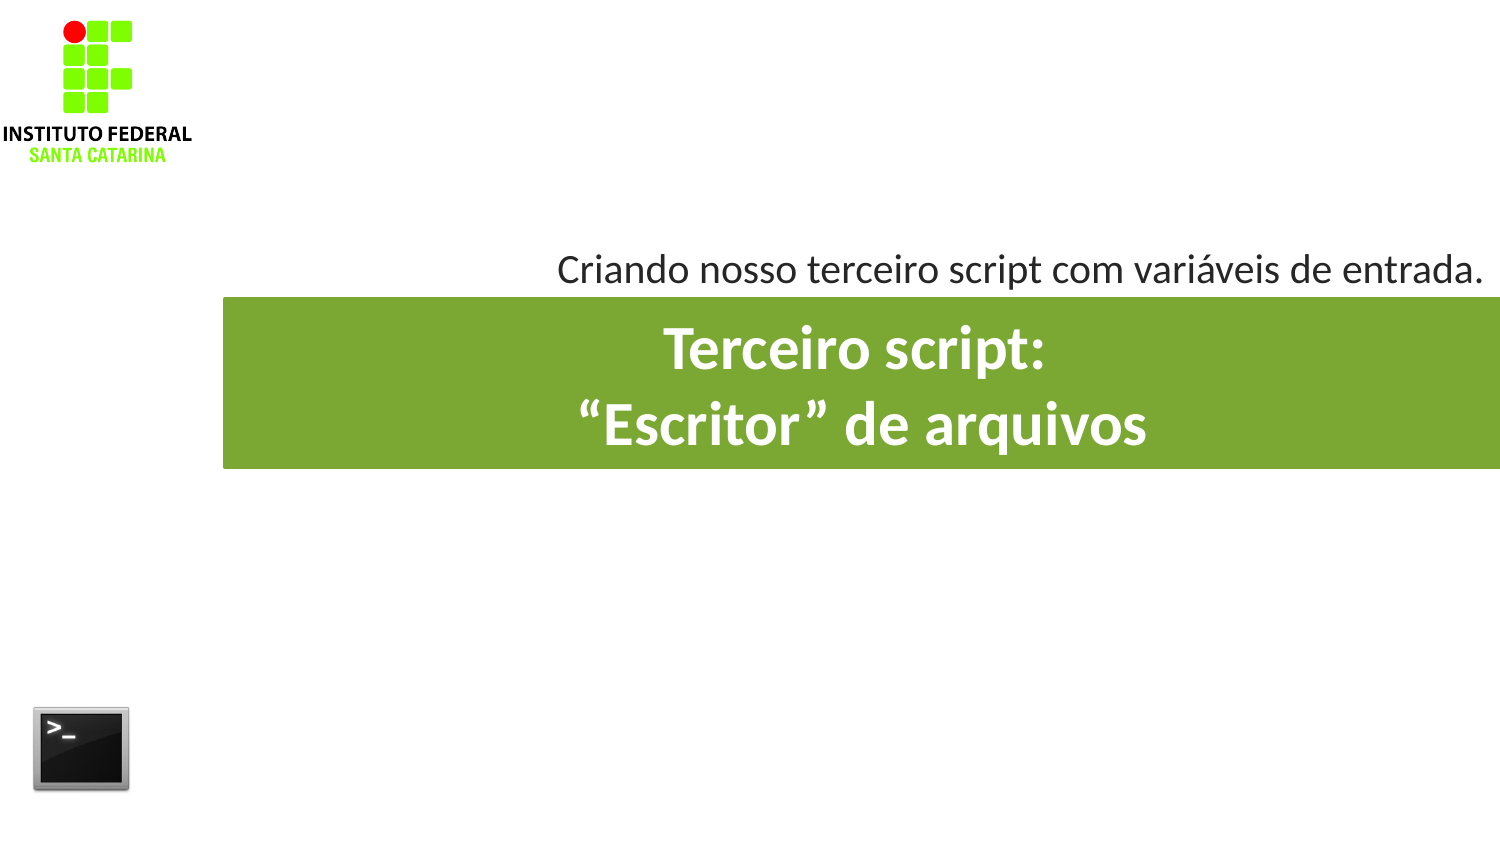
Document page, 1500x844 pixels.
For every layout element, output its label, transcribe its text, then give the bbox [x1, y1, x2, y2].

picture [0, 0, 213, 184]
picture [29, 696, 133, 800]
list Criando nosso terceiro script com variáveis de entrada. [225, 221, 1500, 300]
title Terceiro script: “Escritor” de arquivos [224, 299, 1500, 467]
